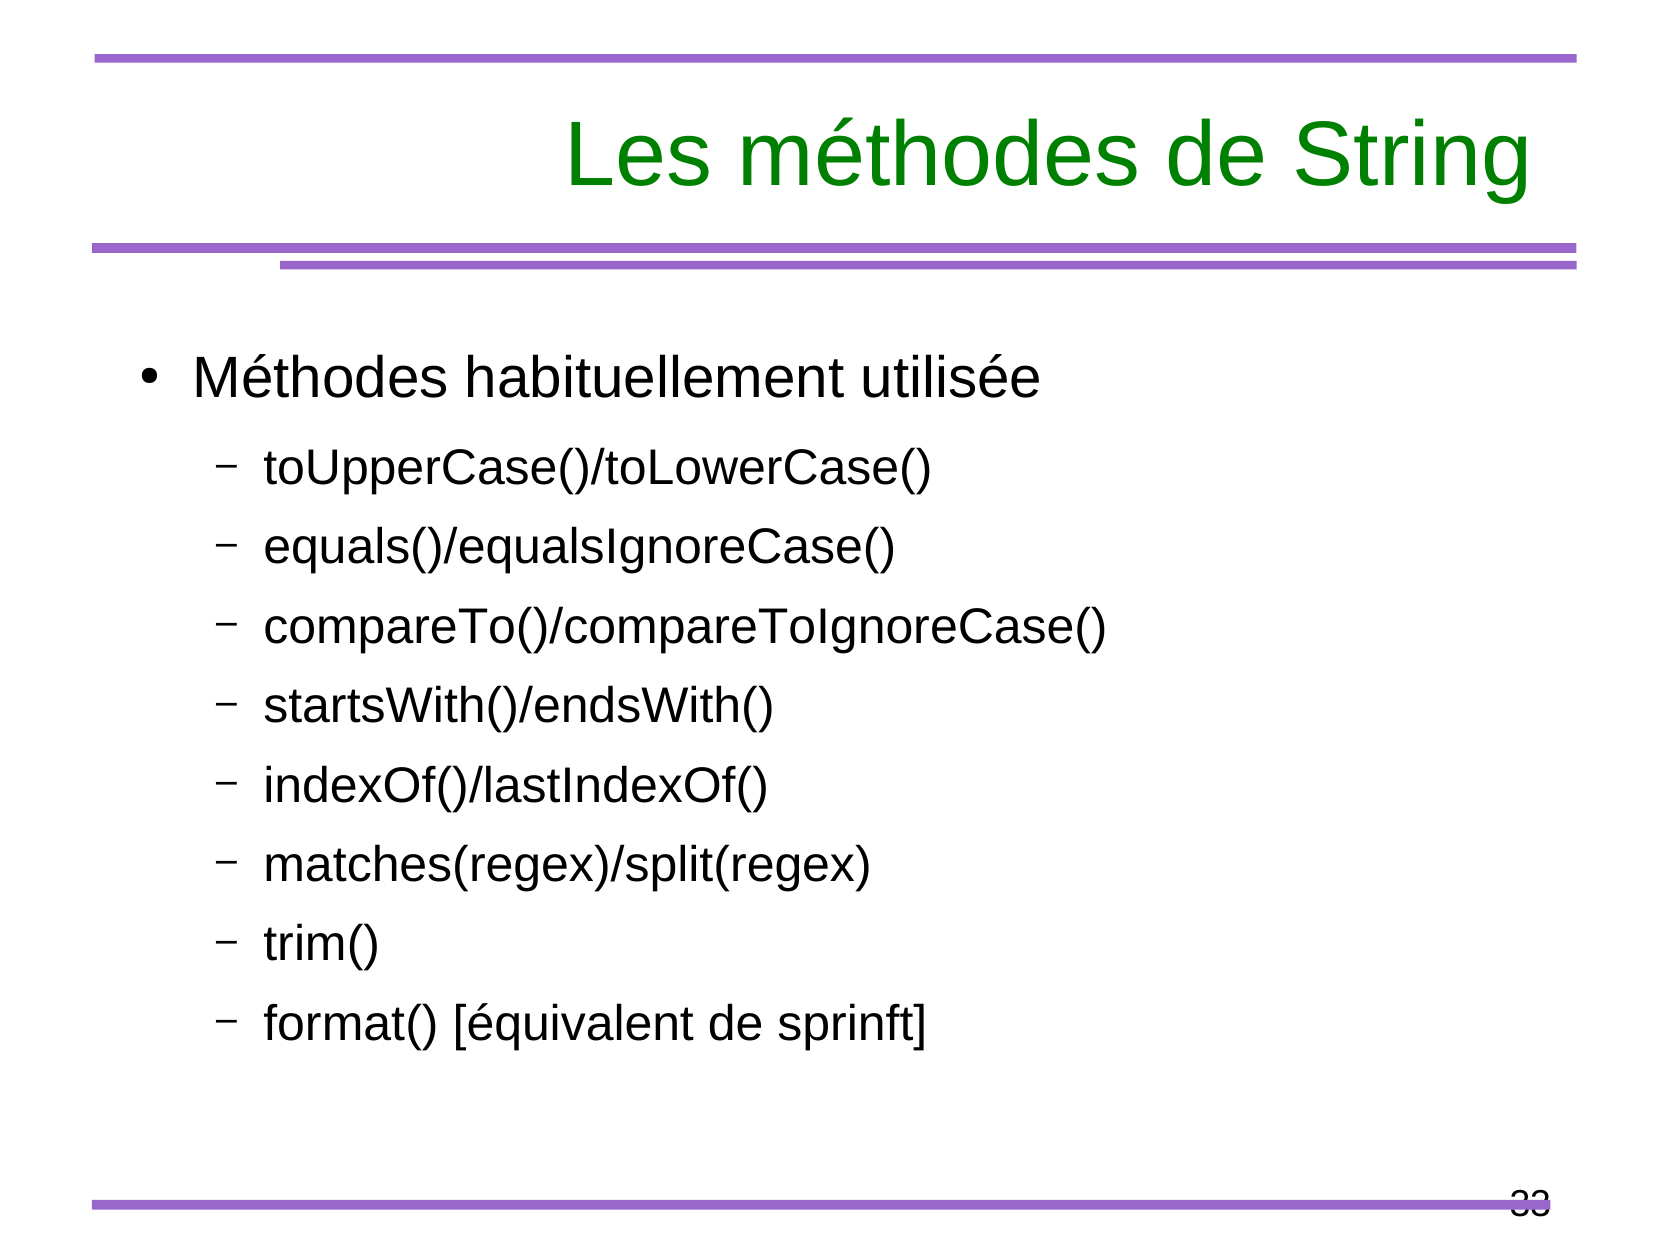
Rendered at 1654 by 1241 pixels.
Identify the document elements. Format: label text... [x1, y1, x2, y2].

title Les méthodes de String [121, 49, 1534, 257]
list Méthodes habituellement utilisée toUpperCase()/toLowerCase() equals()/equalsIgnoreCase() compareTo()/compareToIgnoreCase() startsWith()/endsWith() indexOf()/lastIndexOf() matches(regex)/split(regex) trim() format() [équivalent de sprinft] [121, 344, 1534, 1127]
